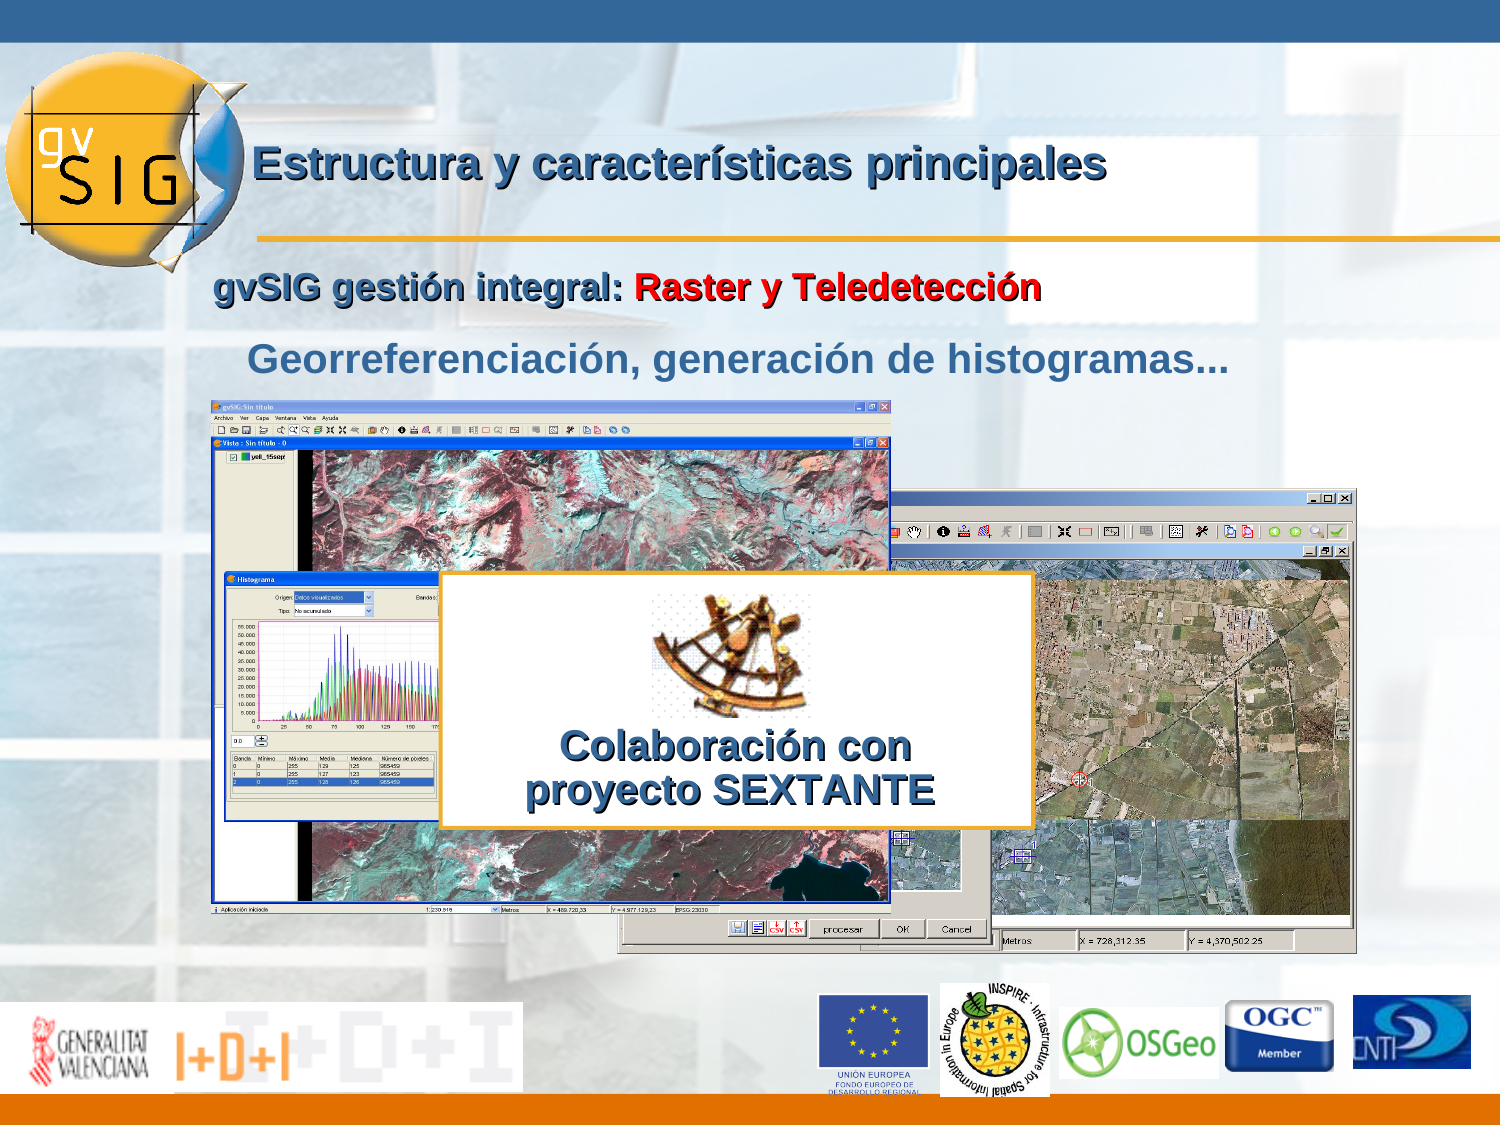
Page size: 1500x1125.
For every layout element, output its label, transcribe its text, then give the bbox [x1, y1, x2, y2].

picture [0, 49, 250, 276]
picture [1225, 1000, 1334, 1072]
picture [1353, 995, 1471, 1069]
picture [940, 983, 1050, 1097]
picture [211, 400, 1357, 954]
text_box gvSIG gestión integral: Raster y Teledetección [197, 259, 1500, 324]
picture [817, 993, 930, 1095]
text_box Georreferenciación, generación de histogramas... [232, 330, 1433, 404]
text_box Colaboración con proyecto SEXTANTE [440, 572, 1034, 828]
text_box Estructura y características principales [236, 131, 1500, 206]
picture [1059, 1007, 1219, 1079]
picture [0, 1002, 523, 1094]
